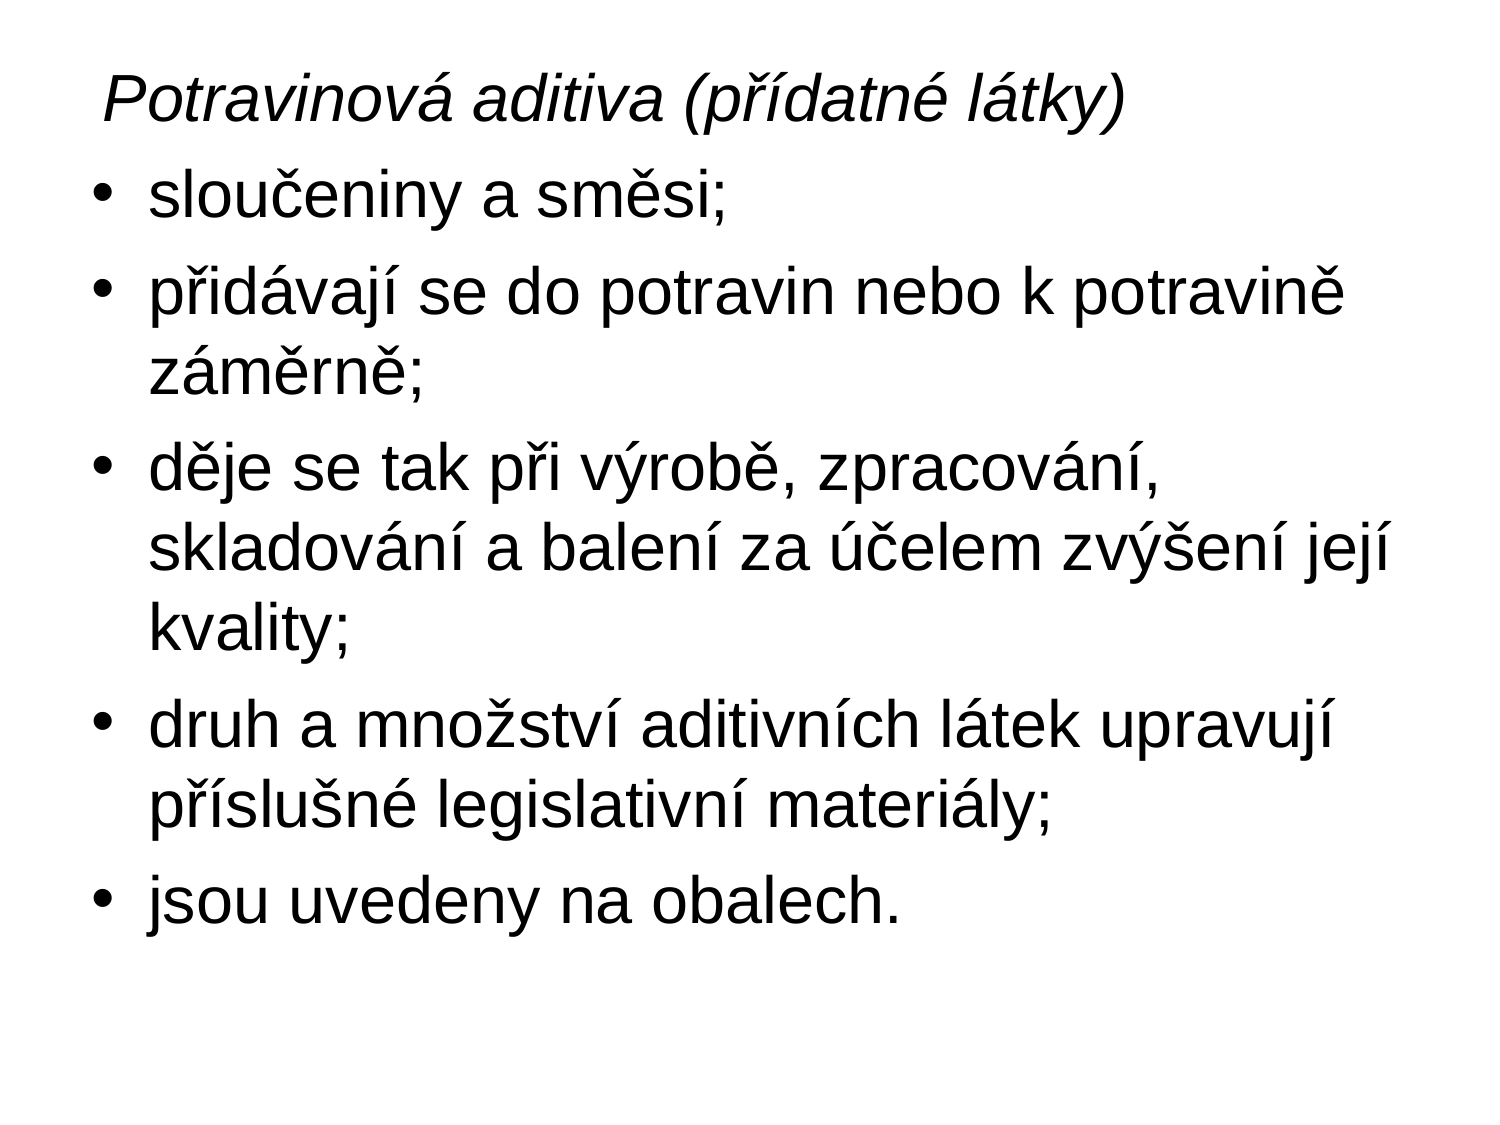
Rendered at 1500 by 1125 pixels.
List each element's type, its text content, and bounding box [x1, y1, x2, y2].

list Potravinová aditiva (přídatné látky) sloučeniny a směsi; přidávají se do potravin nebo k potravině záměrně; děje se tak při výrobě, zpracování, skladování a balení za účelem zvýšení její kvality; druh a množství aditivních látek upravují příslušné legislativní materiály; jsou uvedeny na obalech. [76, 46, 1427, 1010]
